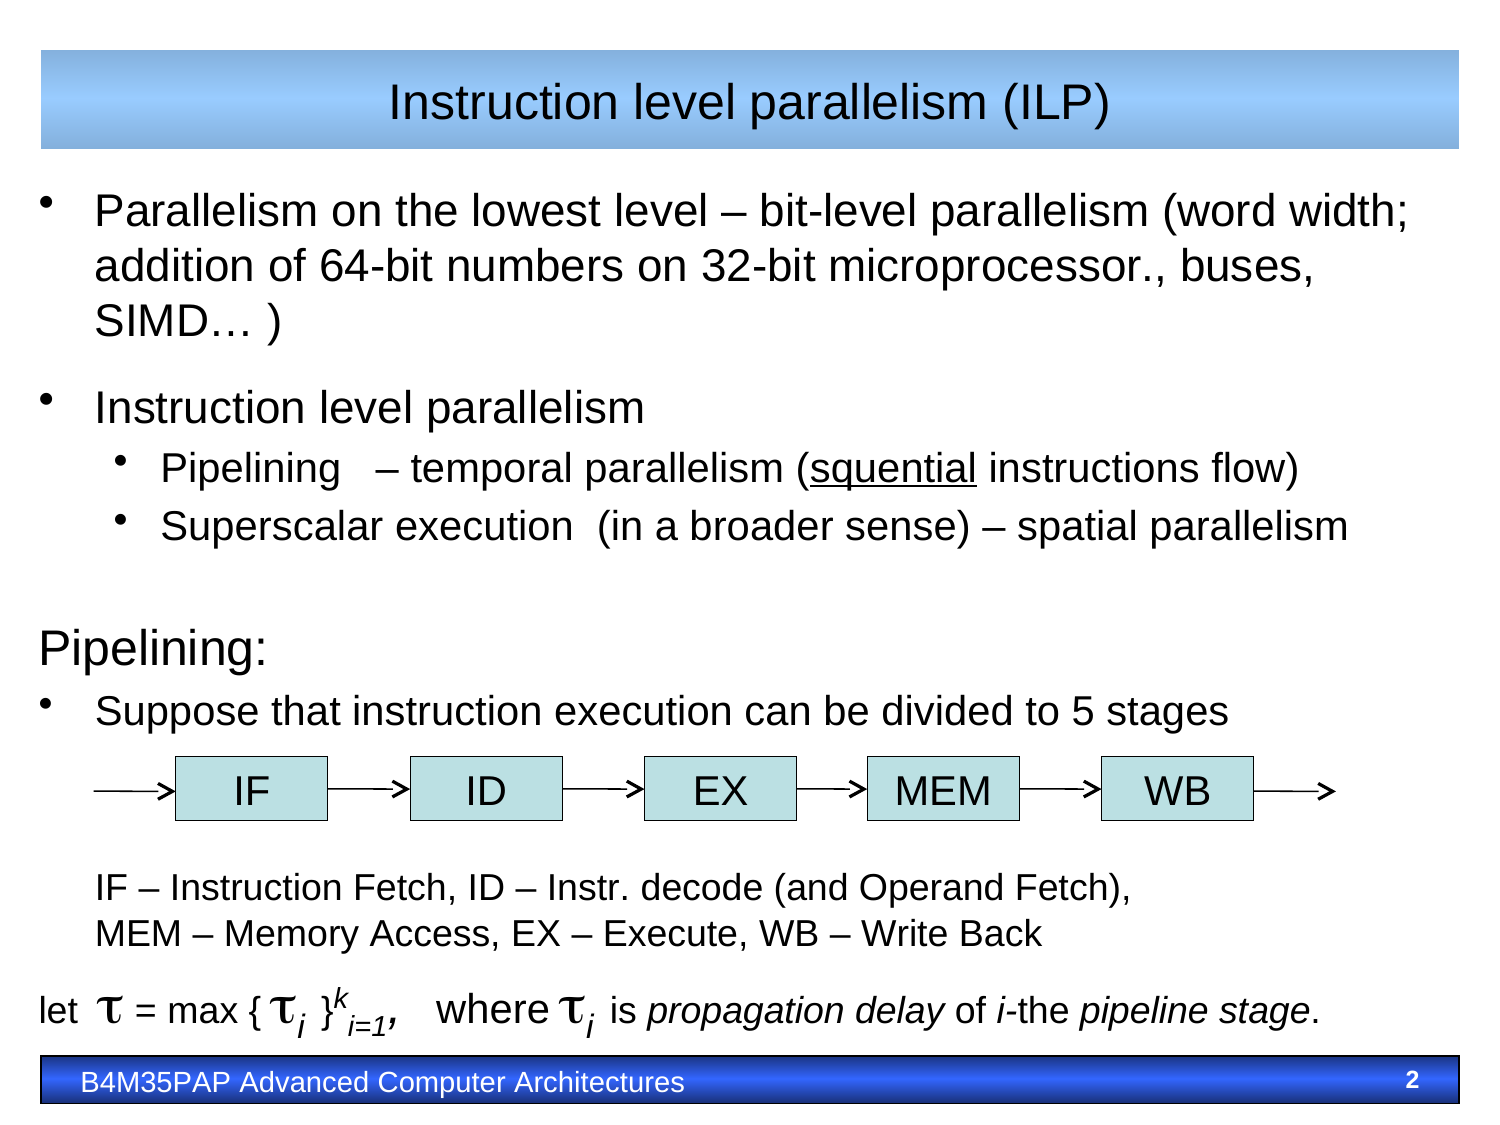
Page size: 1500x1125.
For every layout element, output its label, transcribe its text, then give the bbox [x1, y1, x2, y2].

text_box WB [1101, 756, 1254, 821]
text_box MEM [867, 756, 1020, 821]
text_box ID [410, 756, 563, 821]
title Instruction level parallelism (ILP) [41, 50, 1459, 149]
text_box EX [644, 756, 797, 821]
list Parallelism on the lowest level – bit-level parallelism (word width; addition of 64-bit numbers on 32-bit microprocessor., buses, SIMD… ) Instruction level parallelism Pipelining – temporal parallelism (squential instructions flow) Superscalar execution (in a broader sense) – spatial parallelism Pipelining: Suppose that instruction execution can be divided to 5 stages IF – Instruction Fetch, ID – Instr. decode (and Operand Fetch), MEM – Memory Access, EX – Execute, WB – Write Back let  = max { i }ki=1, where i is propagation delay of i-the pipeline stage. [23, 172, 1489, 1000]
text_box IF [175, 756, 328, 821]
